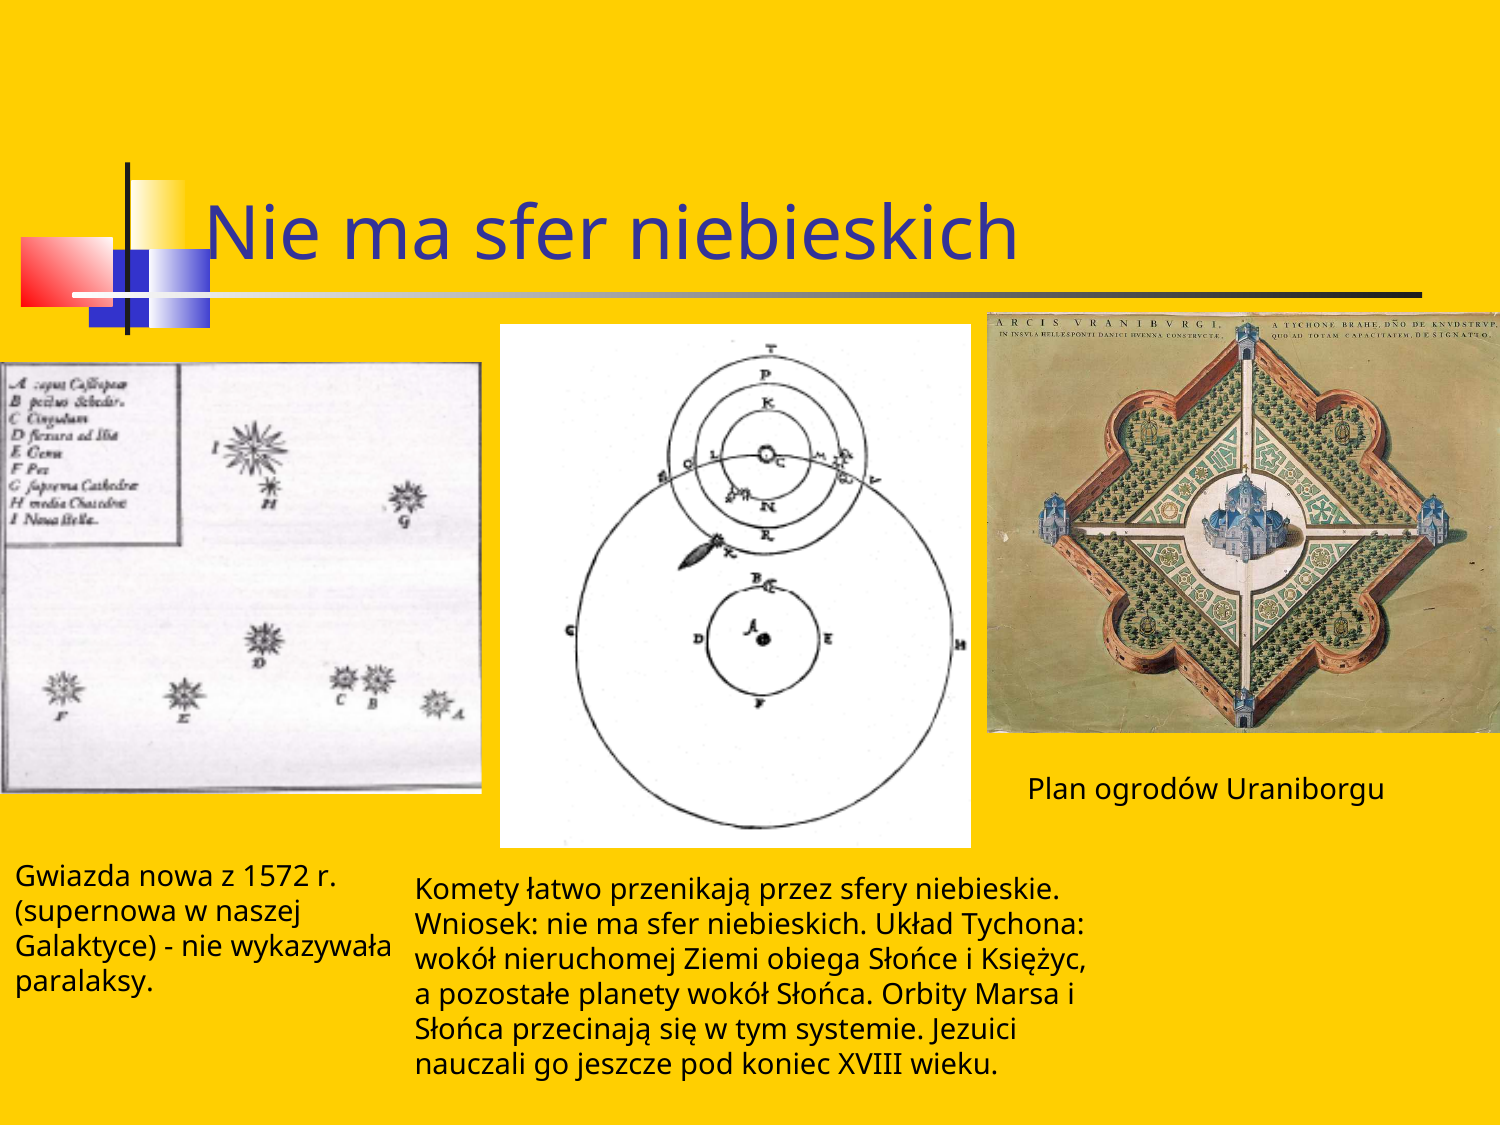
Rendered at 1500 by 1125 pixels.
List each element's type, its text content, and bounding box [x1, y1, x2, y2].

text_box Plan ogrodów Uraniborgu [1012, 762, 1463, 813]
text_box Komety łatwo przenikają przez sfery niebieskie. Wniosek: nie ma sfer niebieskich. Układ Tychona: wokół nieruchomej Ziemi obiega Słońce i Księżyc, a pozostałe planety wokół Słońca. Orbity Marsa i Słońca przecinają się w tym systemie. Jezuici nauczali go jeszcze pod koniec XVIII wieku. [399, 862, 1126, 1088]
text_box Gwiazda nowa z 1572 r. (supernowa w naszej Galaktyce) - nie wykazywała paralaksy. [0, 849, 426, 1006]
picture [0, 362, 482, 794]
picture [987, 312, 1500, 734]
picture [500, 324, 971, 848]
title Nie ma sfer niebieskich [188, 101, 1468, 289]
